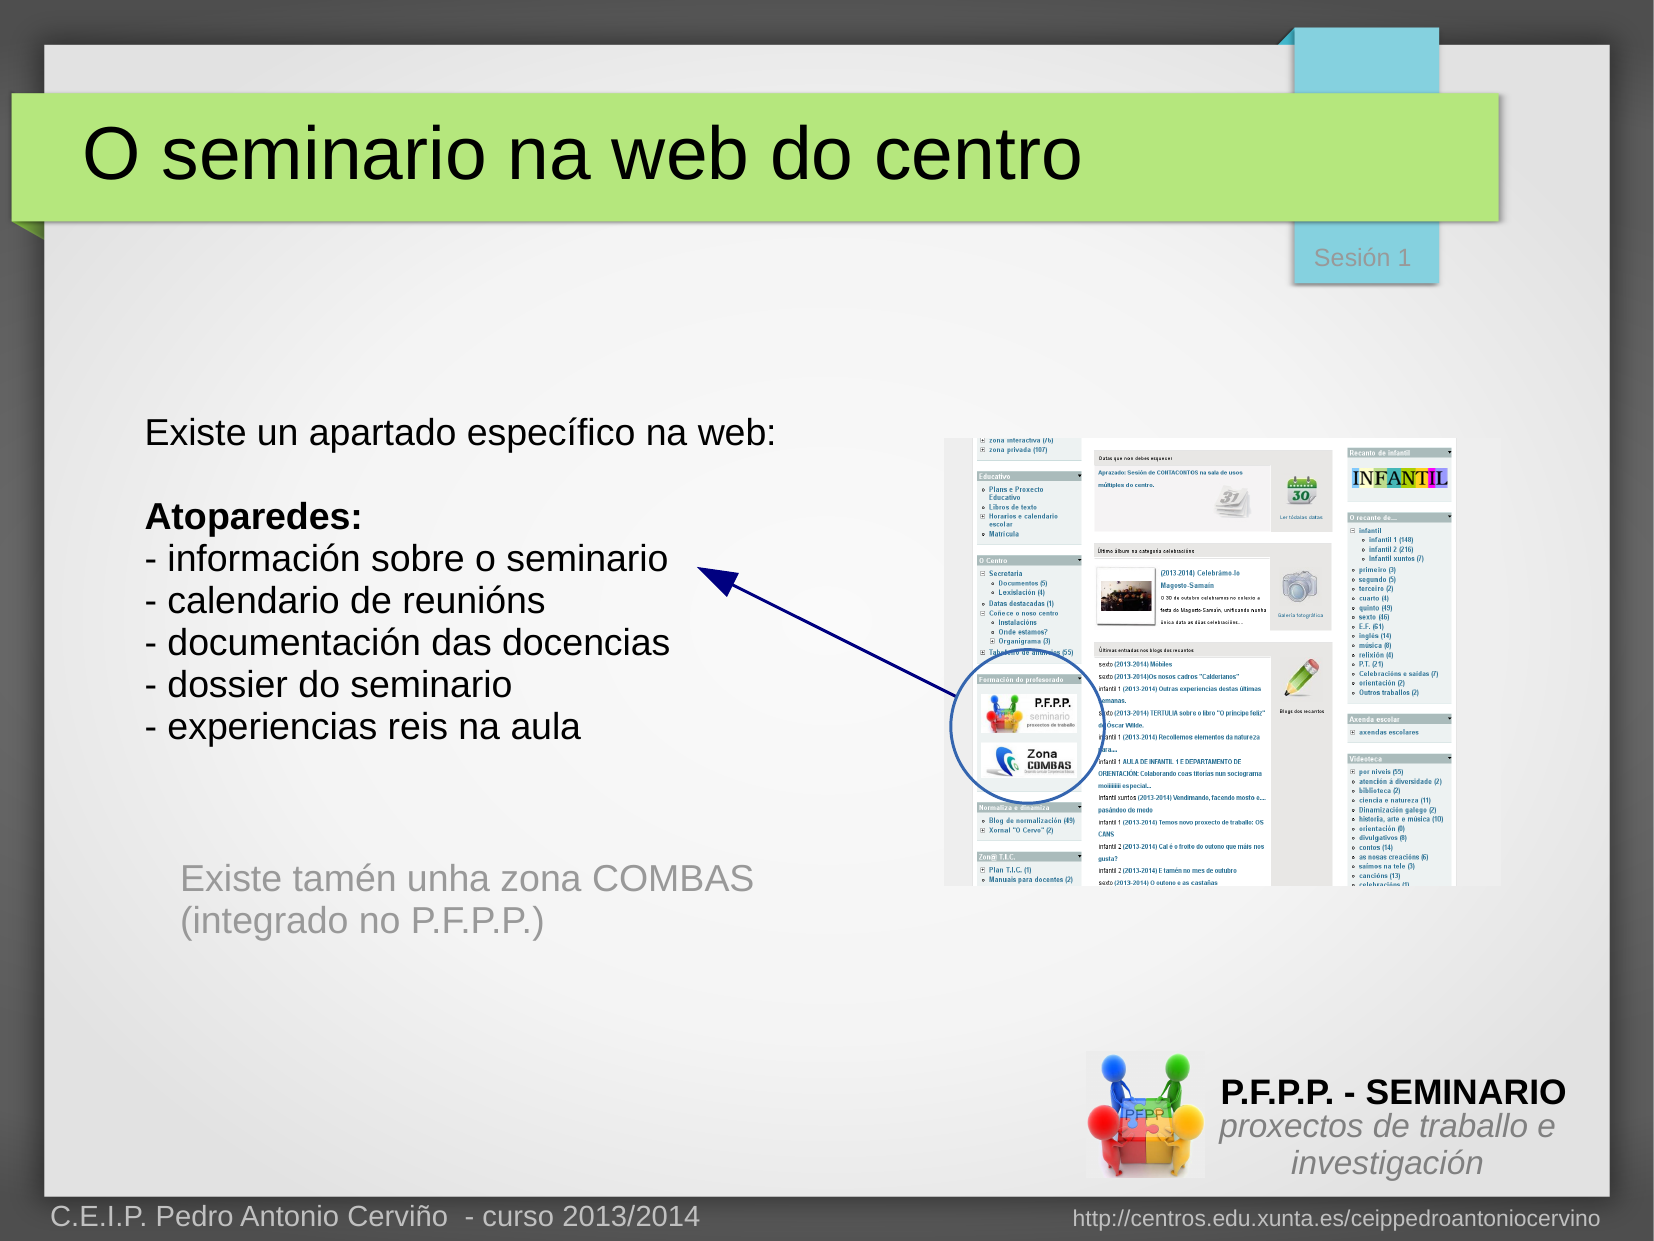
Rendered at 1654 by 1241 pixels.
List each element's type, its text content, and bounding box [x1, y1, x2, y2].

text_box Sesión 1 [1299, 236, 1430, 280]
picture [0, 0, 1654, 1241]
title O seminario na web do centro [82, 94, 1264, 213]
text_box Existe tamén unha zona COMBAS (integrado no P.F.P.P.) [165, 850, 780, 950]
text_box C.E.I.P. Pedro Antonio Cerviño - curso 2013/2014 http://centros.edu.xunta.es/ceippedroantoniocervino [35, 1192, 1630, 1241]
subtitle P.F.P.P. - SEMINARIO [1205, 1062, 1630, 1123]
text_box proxectos de traballo e investigación [1192, 1106, 1583, 1182]
text_box Existe un apartado específico na web: Atoparedes: - información sobre o seminario - calendario de reunións - documentación das docencias - dossier do seminario - experiencias reis na aula [129, 403, 851, 755]
